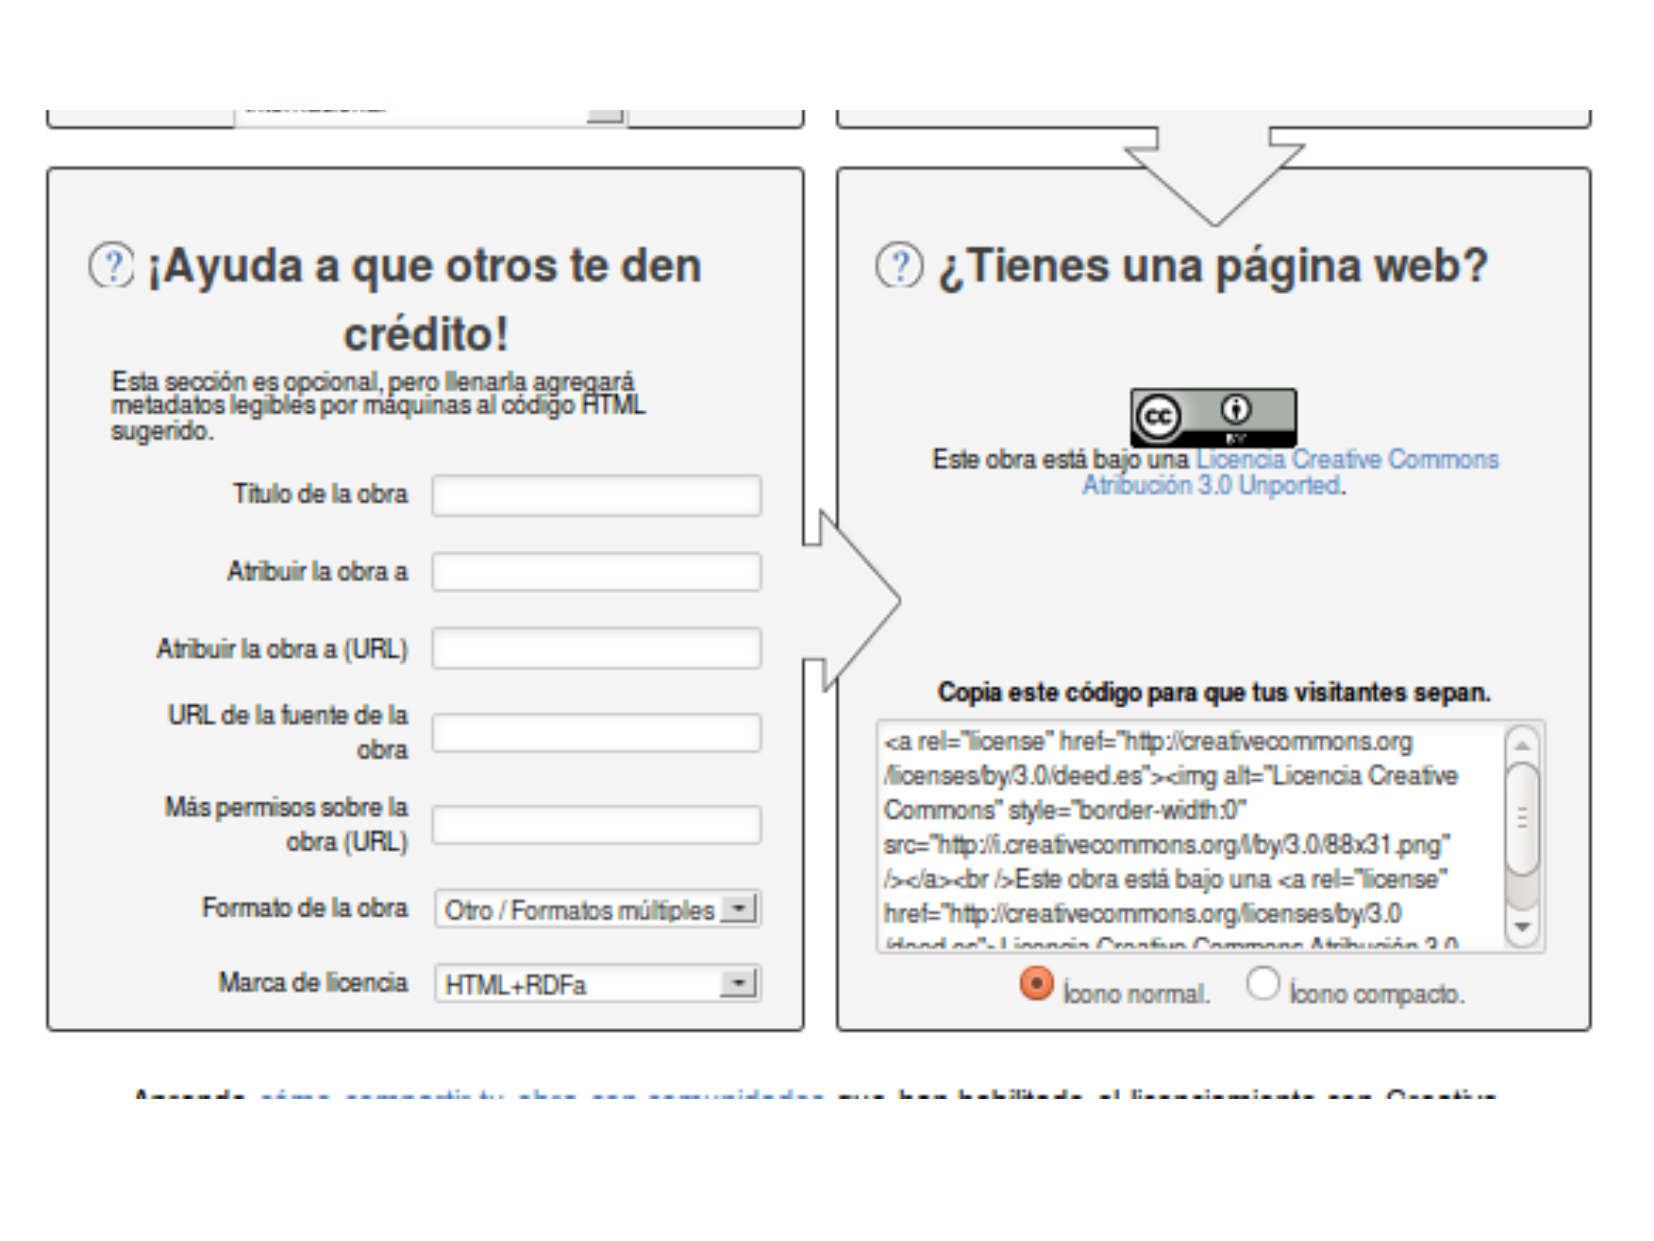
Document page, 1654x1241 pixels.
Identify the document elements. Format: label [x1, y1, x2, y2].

picture [0, 110, 1654, 1099]
